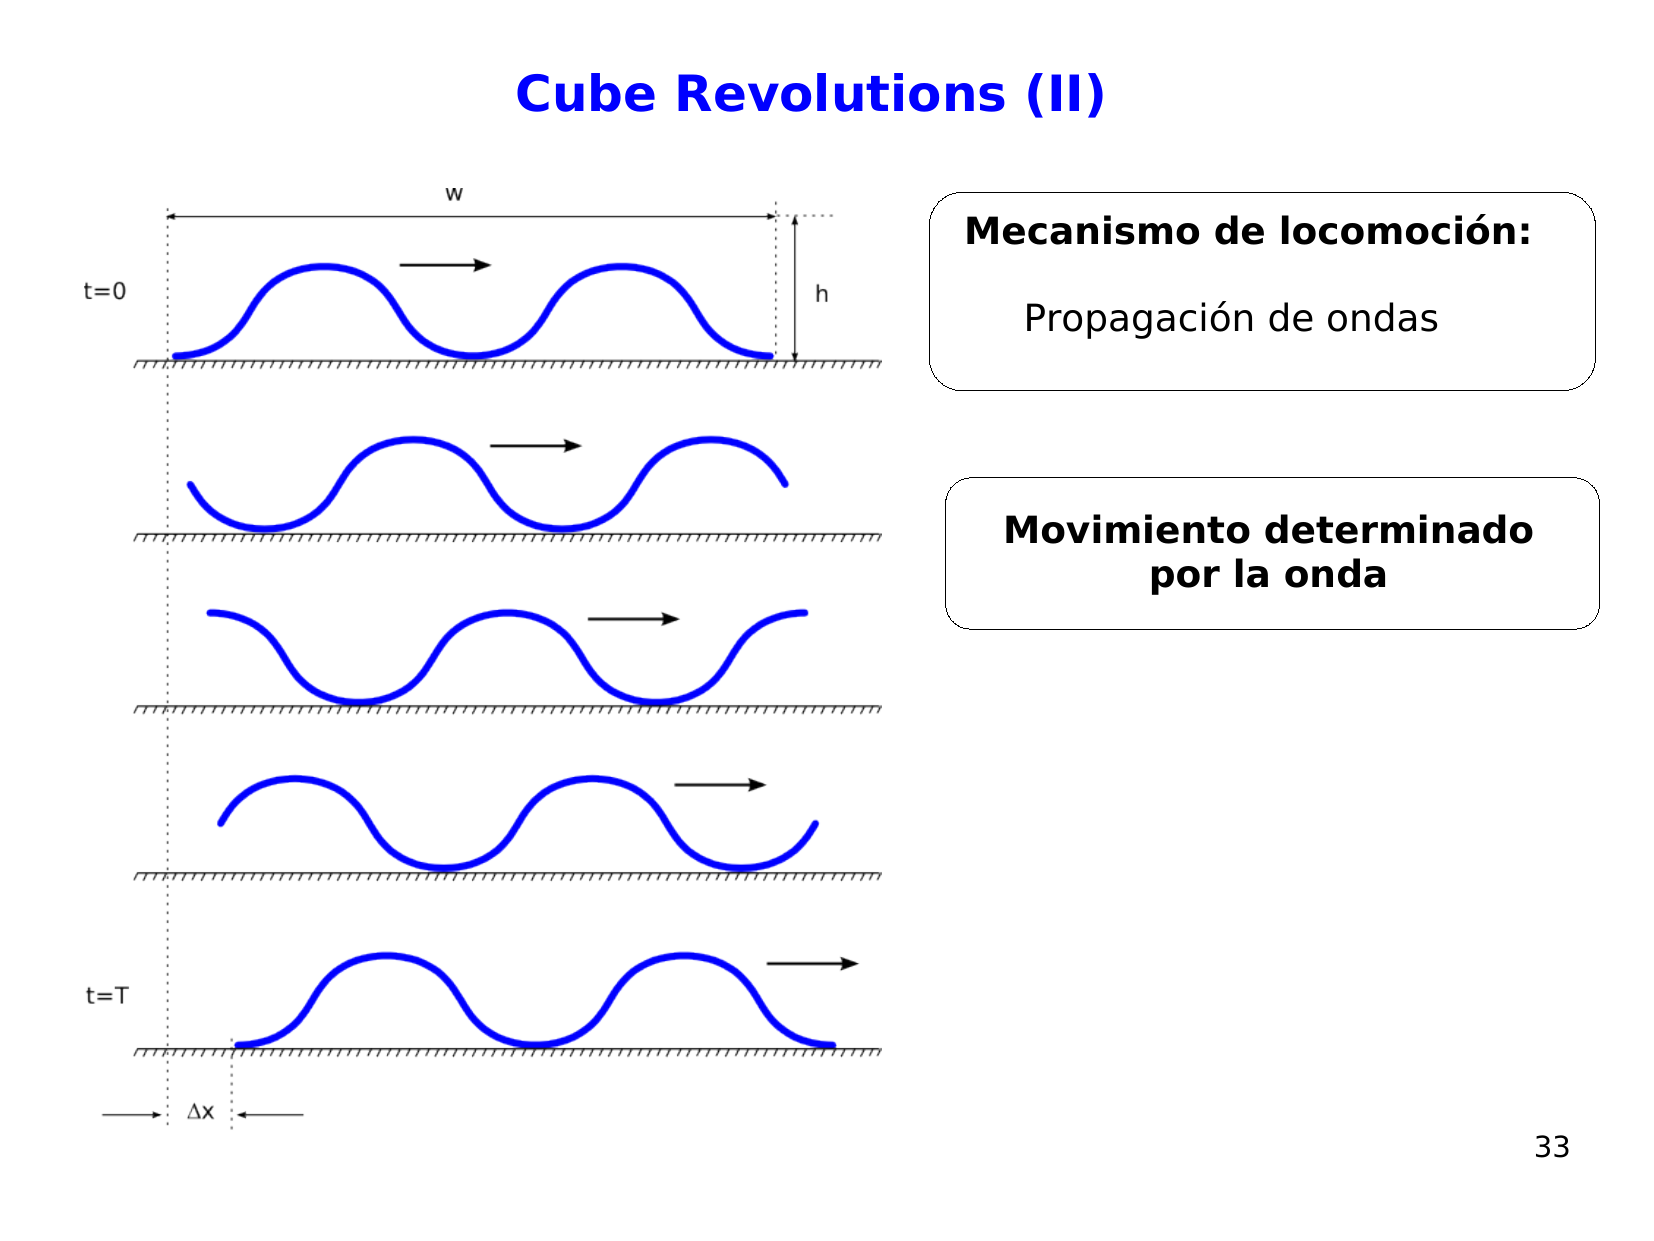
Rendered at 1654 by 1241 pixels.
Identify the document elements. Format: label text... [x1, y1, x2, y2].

text_box Movimiento determinado por la onda [988, 501, 1567, 604]
text_box Cube Revolutions (II) [500, 57, 1123, 131]
picture [84, 188, 882, 1133]
text_box Mecanismo de locomoción: [937, 202, 1561, 261]
text_box Propagación de ondas [996, 289, 1493, 349]
